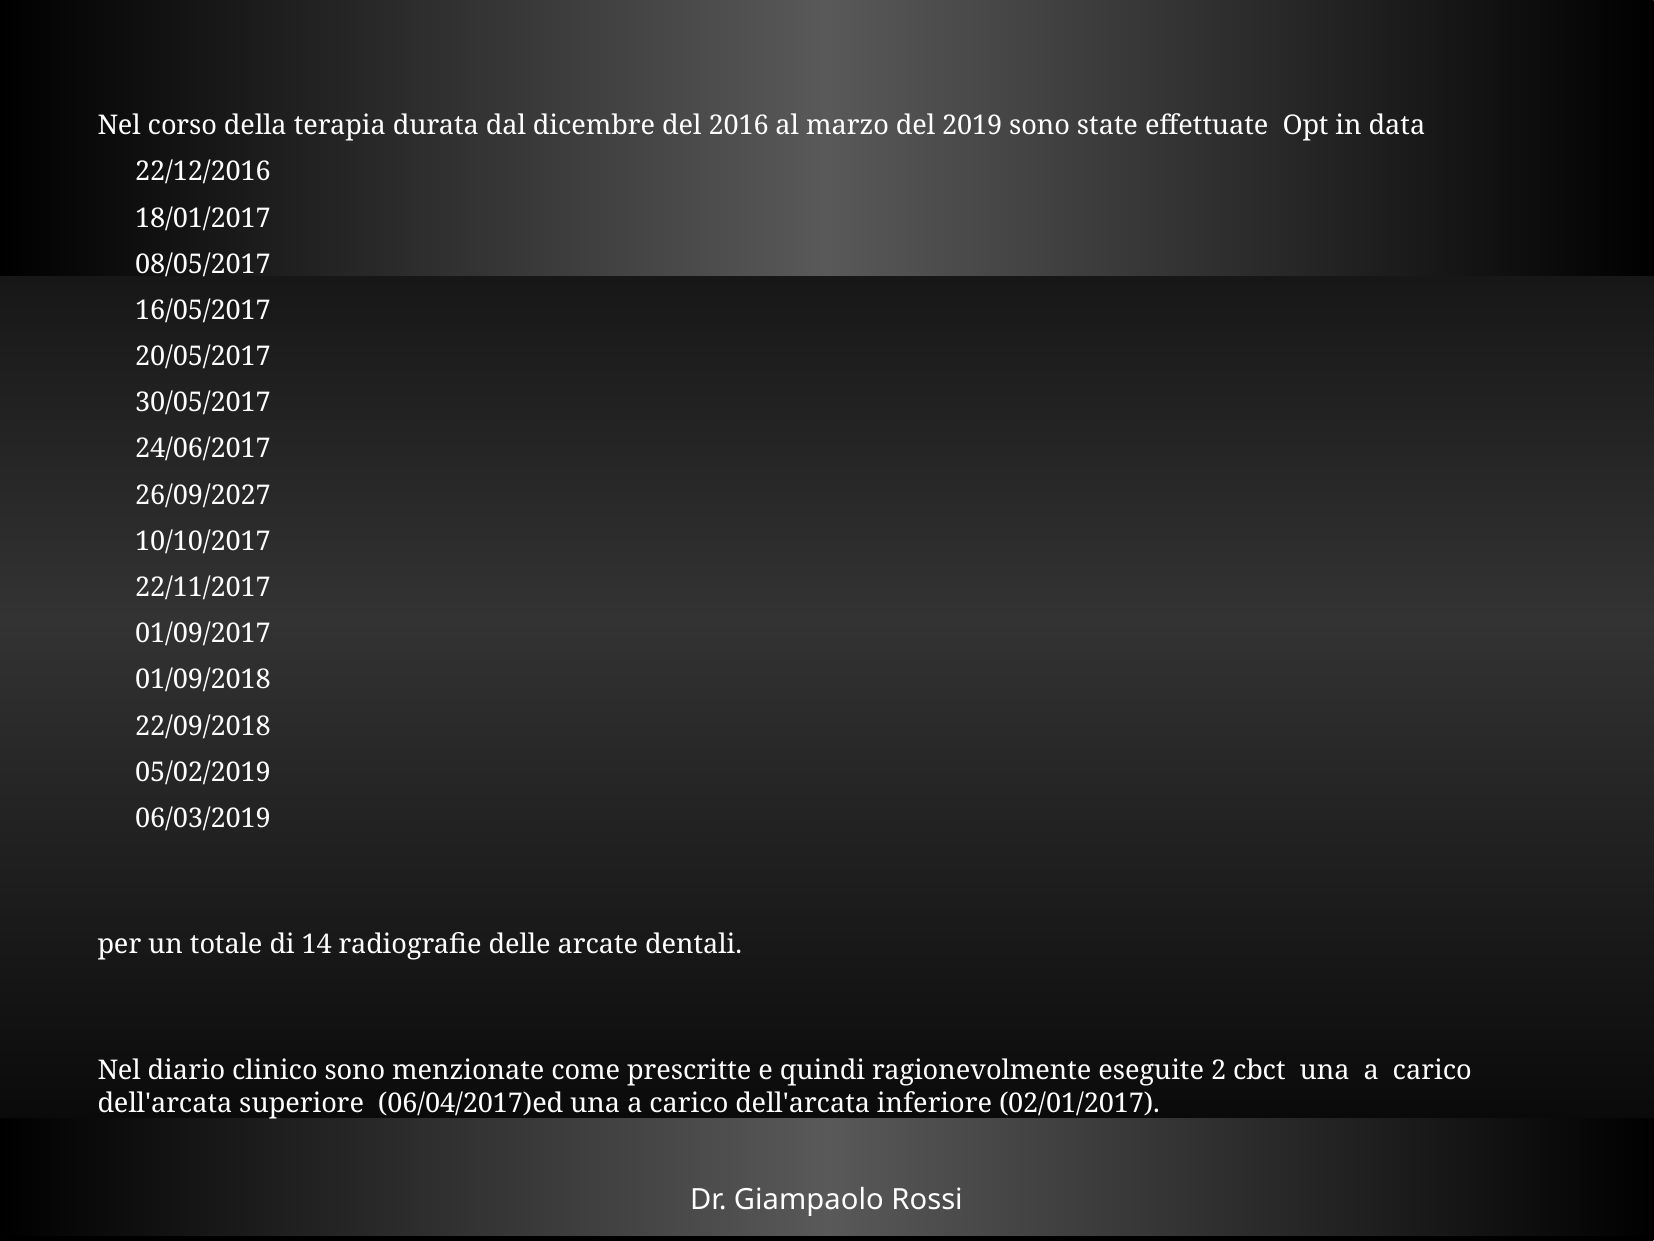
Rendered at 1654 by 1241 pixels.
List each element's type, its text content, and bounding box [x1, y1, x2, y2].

list Nel corso della terapia durata dal dicembre del 2016 al marzo del 2019 sono state effettuate Opt in data 22/12/2016 18/01/2017 08/05/2017 16/05/2017 20/05/2017 30/05/2017 24/06/2017 26/09/2027 10/10/2017 22/11/2017 01/09/2017 01/09/2018 22/09/2018 05/02/2019 06/03/2019 per un totale di 14 radiografie delle arcate dentali. Nel diario clinico sono menzionate come prescritte e quindi ragionevolmente eseguite 2 cbct una a carico dell'arcata superiore (06/04/2017)ed una a carico dell'arcata inferiore (02/01/2017). [82, 99, 1571, 1206]
